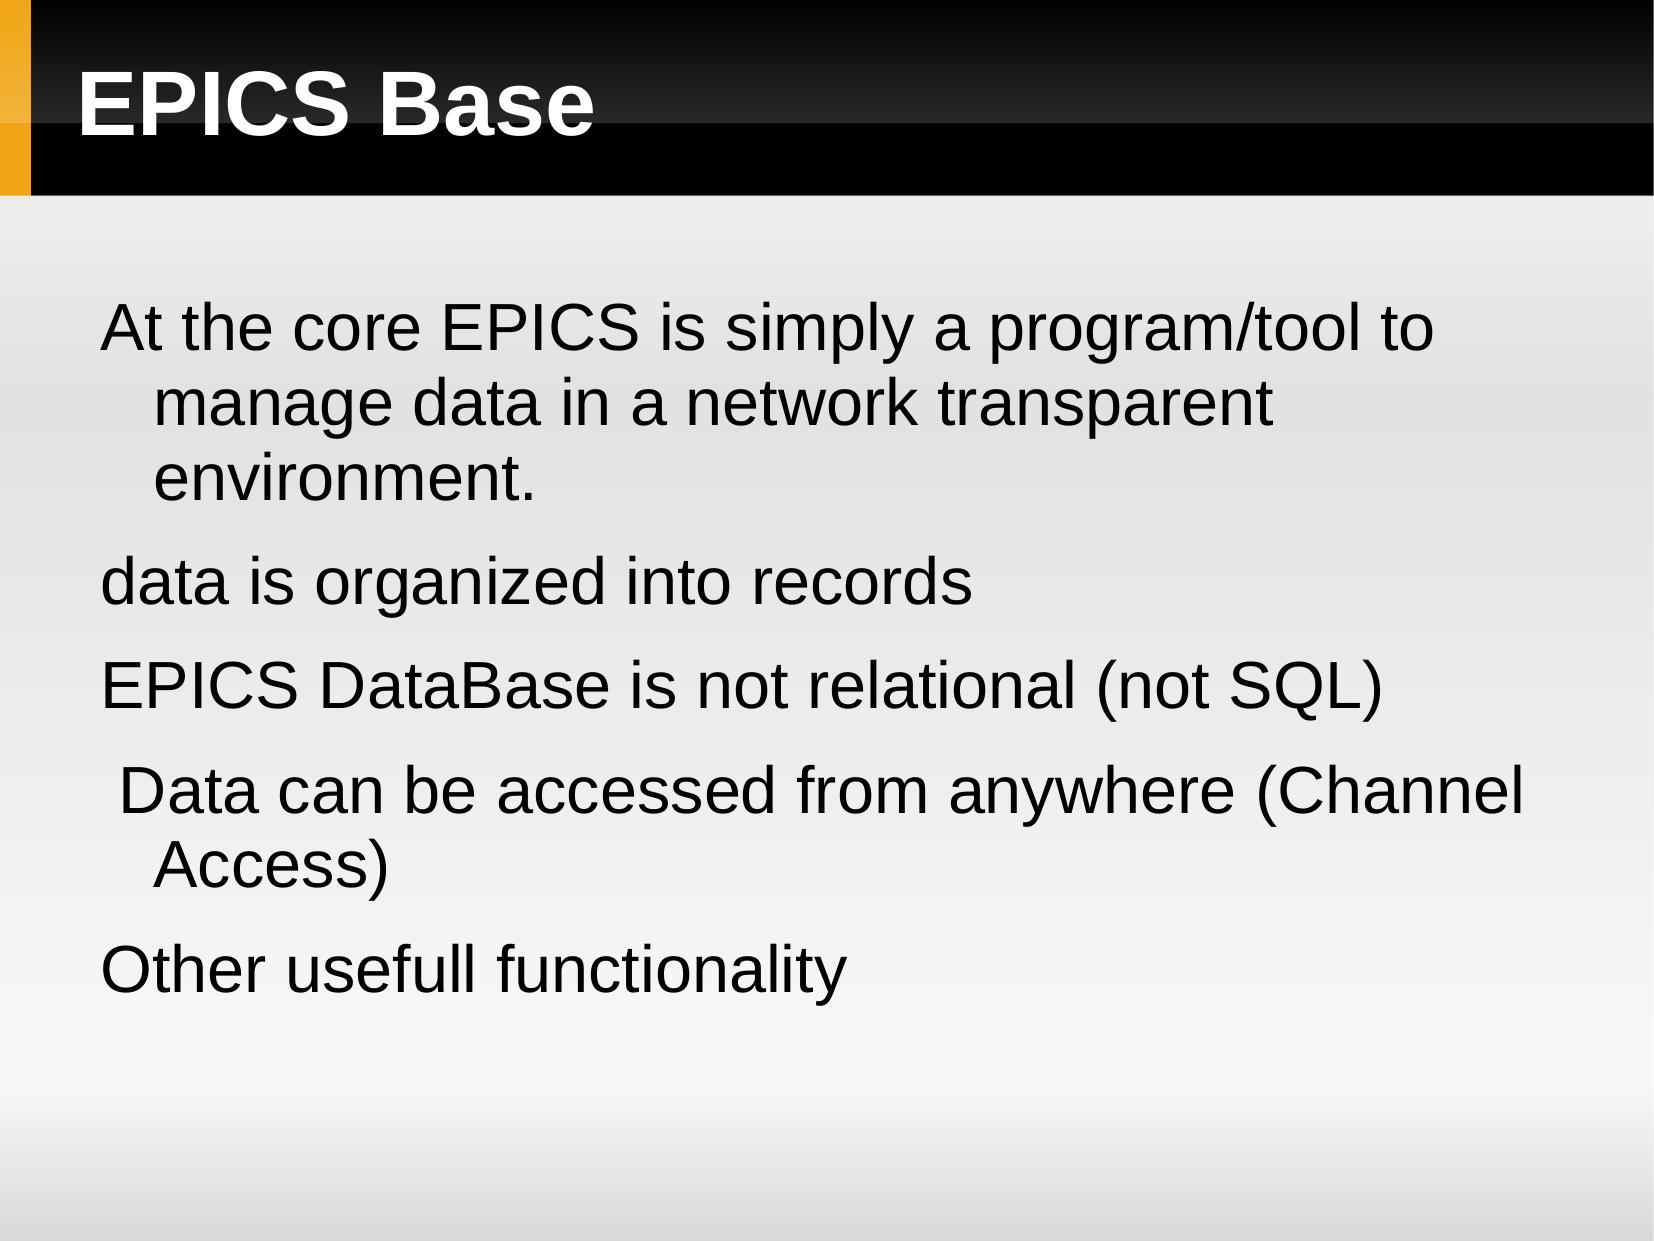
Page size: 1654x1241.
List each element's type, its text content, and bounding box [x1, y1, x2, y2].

list At the core EPICS is simply a program/tool to manage data in a network transparent environment. data is organized into records EPICS DataBase is not relational (not SQL) Data can be accessed from anywhere (Channel Access) Other usefull functionality [82, 290, 1571, 1094]
picture [0, 0, 1654, 1241]
title EPICS Base [76, 7, 1565, 200]
